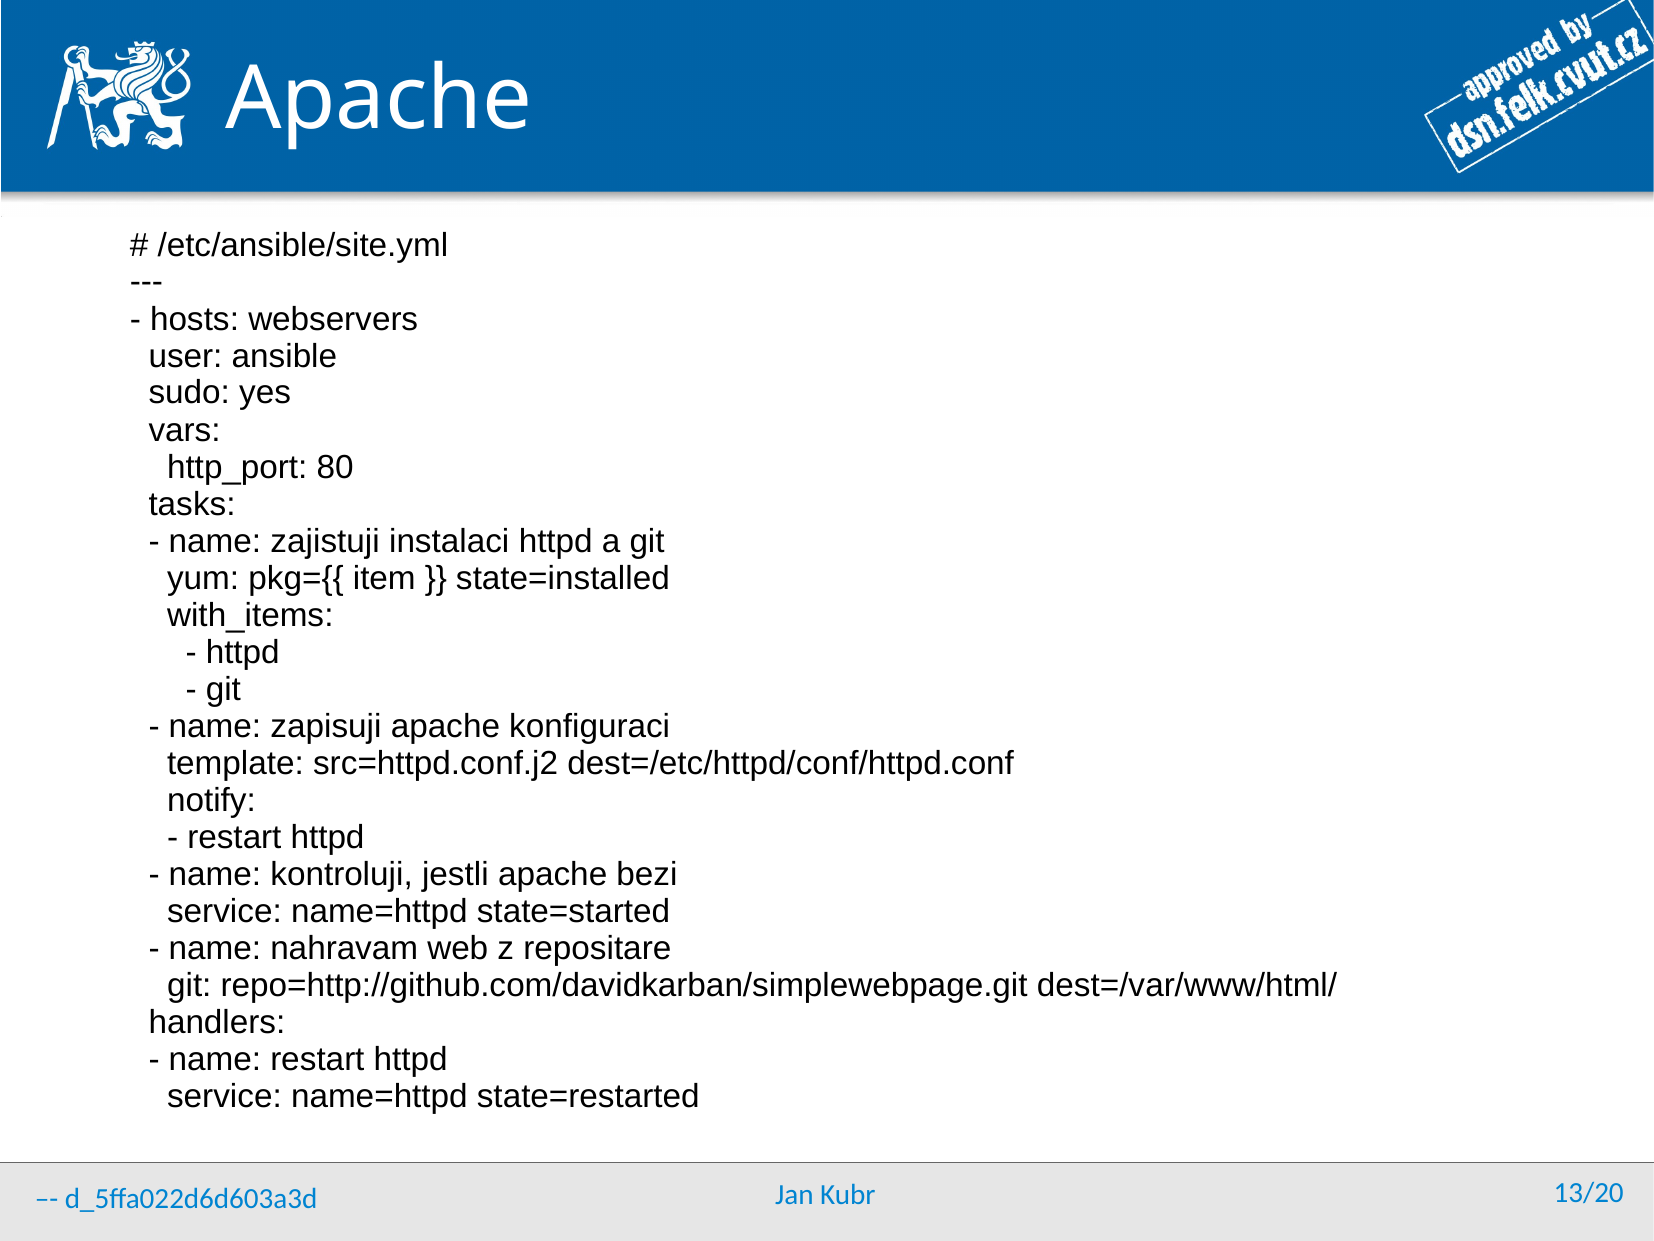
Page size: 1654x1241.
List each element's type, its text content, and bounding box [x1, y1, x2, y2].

text_box # /etc/ansible/site.yml --- - hosts: webservers user: ansible sudo: yes vars: http_port: 80 tasks: - name: zajistuji instalaci httpd a git yum: pkg={{ item }} state=installed with_items: - httpd - git - name: zapisuji apache konfiguraci template: src=httpd.conf.j2 dest=/etc/httpd/conf/httpd.conf notify: - restart httpd - name: kontroluji, jestli apache bezi service: name=httpd state=started - name: nahravam web z repositare git: repo=http://github.com/davidkarban/simplewebpage.git dest=/var/www/html/ handlers: - name: restart httpd service: name=httpd state=restarted [115, 218, 1563, 1123]
picture [1, 0, 1654, 217]
title Apache [225, 0, 1426, 188]
